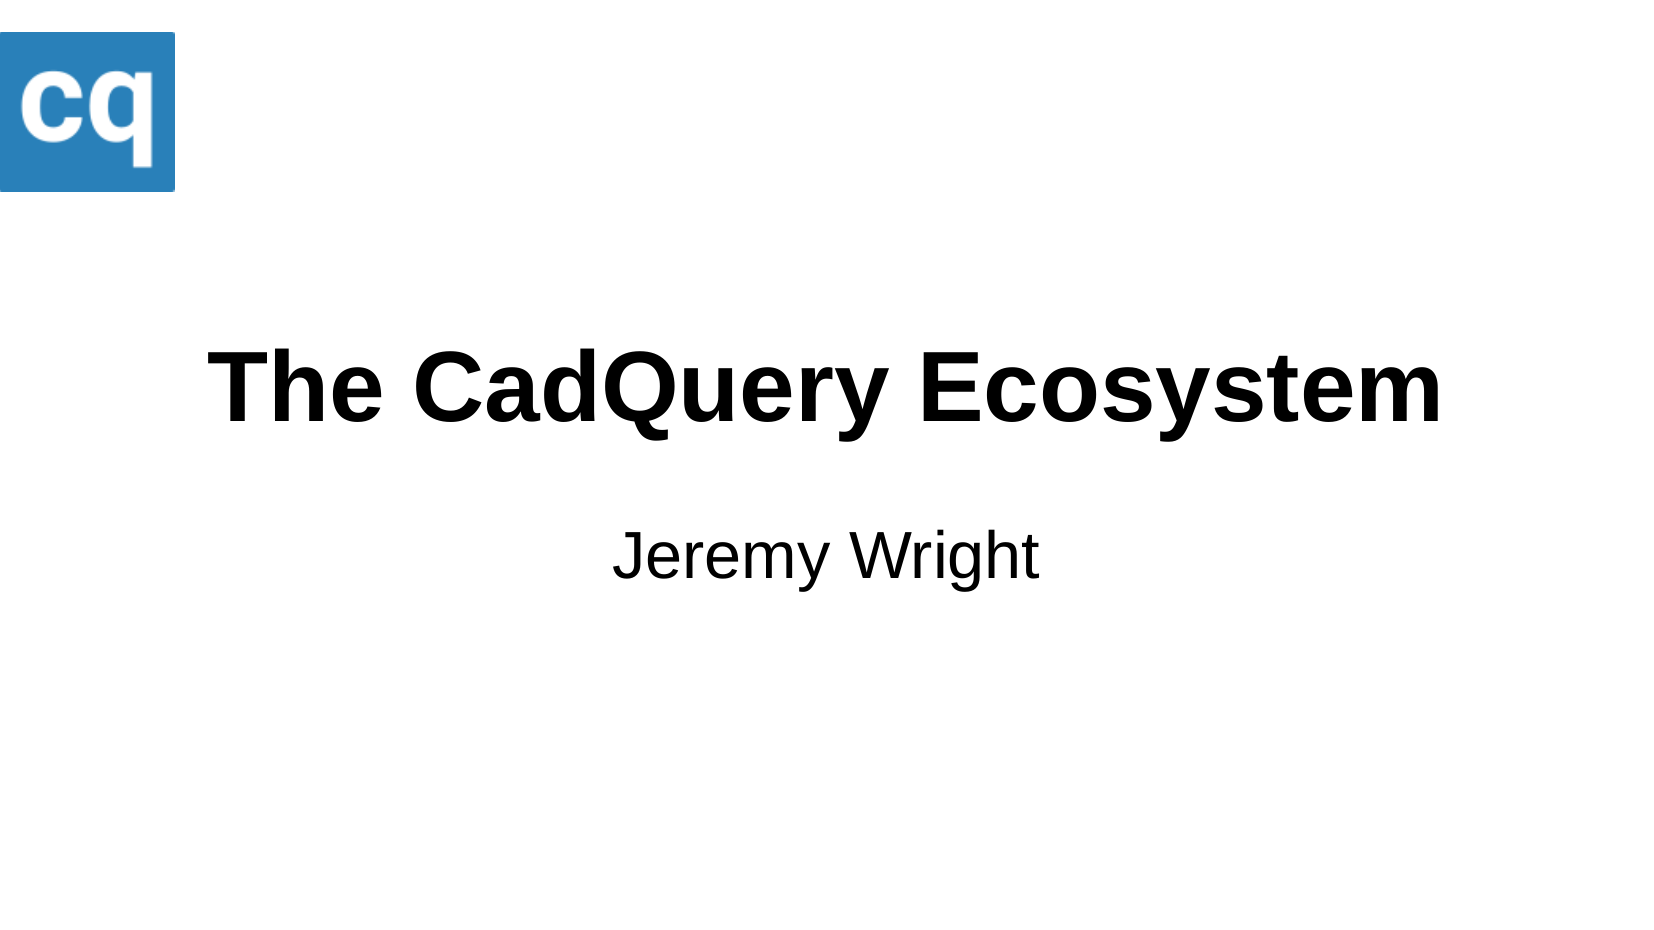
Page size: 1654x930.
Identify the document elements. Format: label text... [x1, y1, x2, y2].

picture [0, 32, 175, 192]
subtitle The CadQuery Ecosystem Jeremy Wright [82, 225, 1571, 698]
